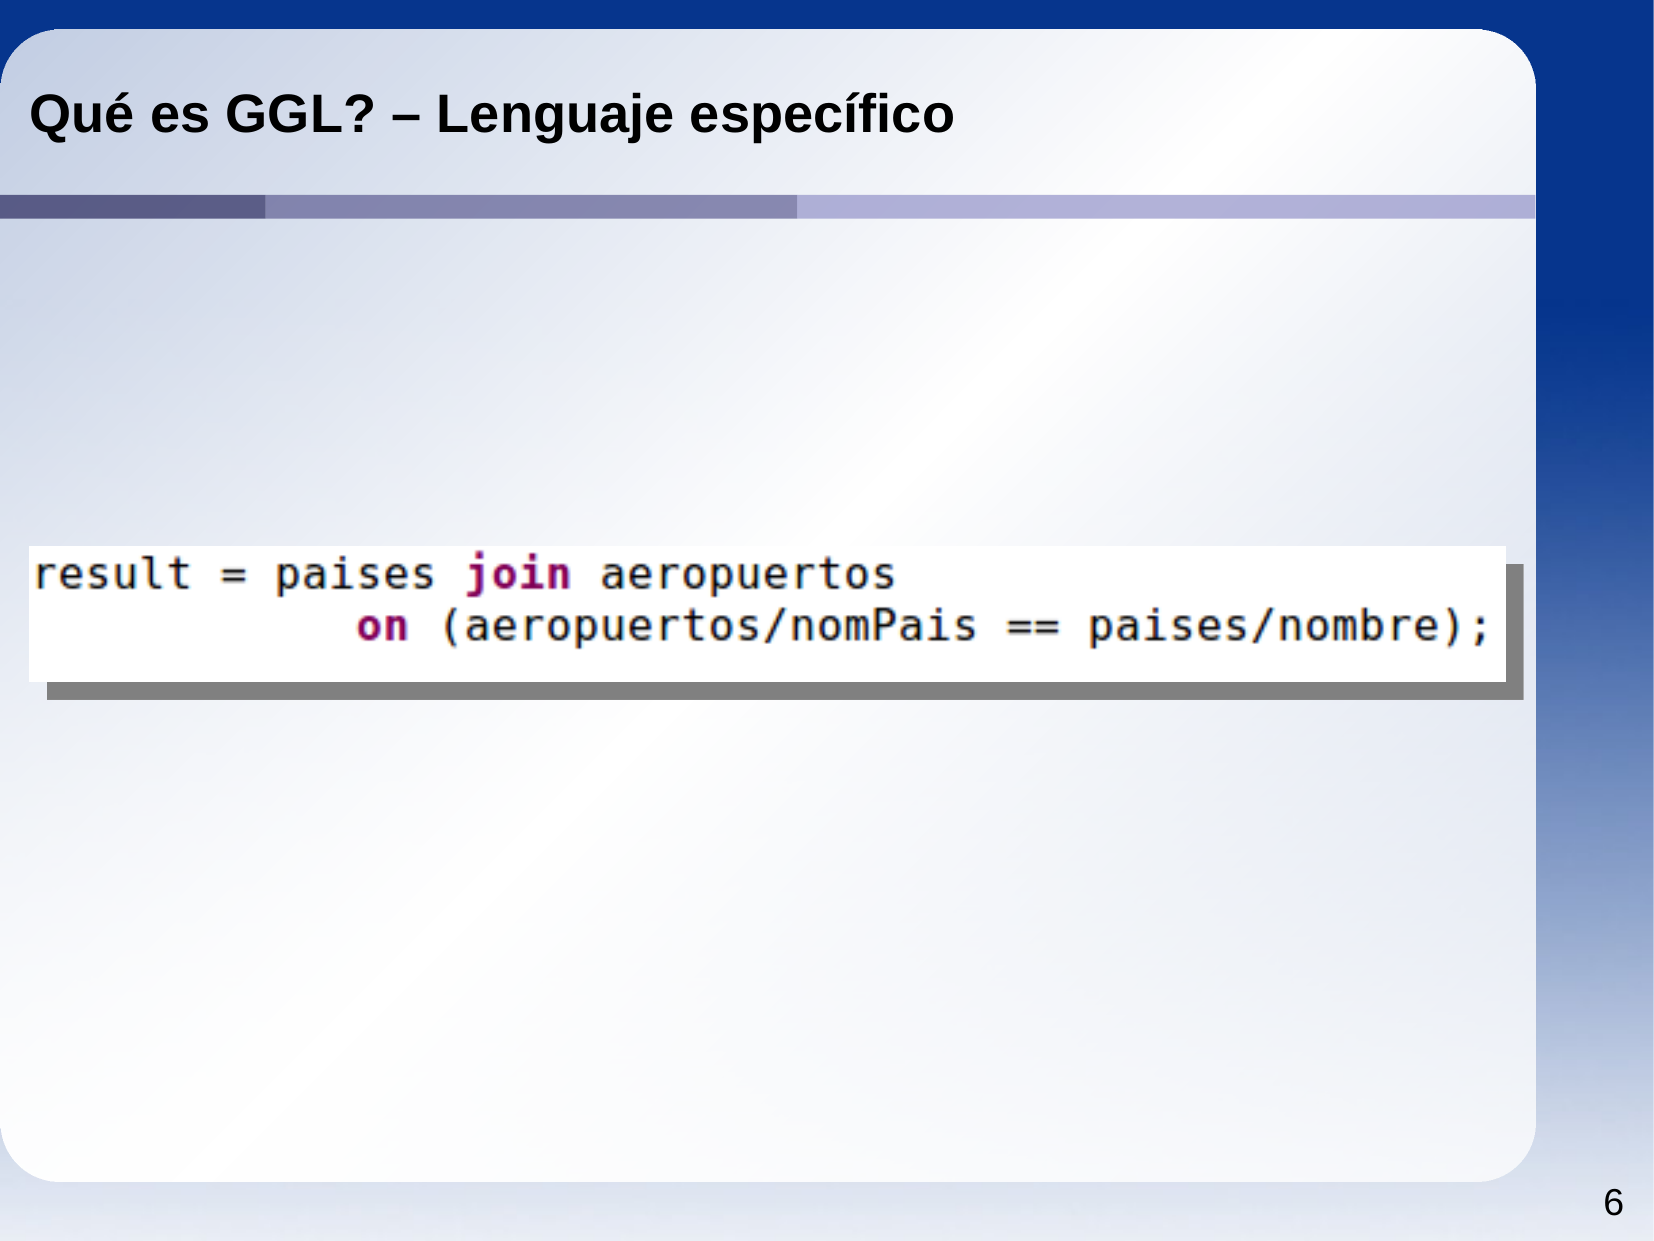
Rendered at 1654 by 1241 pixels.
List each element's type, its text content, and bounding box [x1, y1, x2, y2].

picture [0, 0, 1654, 1241]
picture [29, 546, 1506, 682]
title Qué es GGL? – Lenguaje específico [29, 49, 1506, 178]
